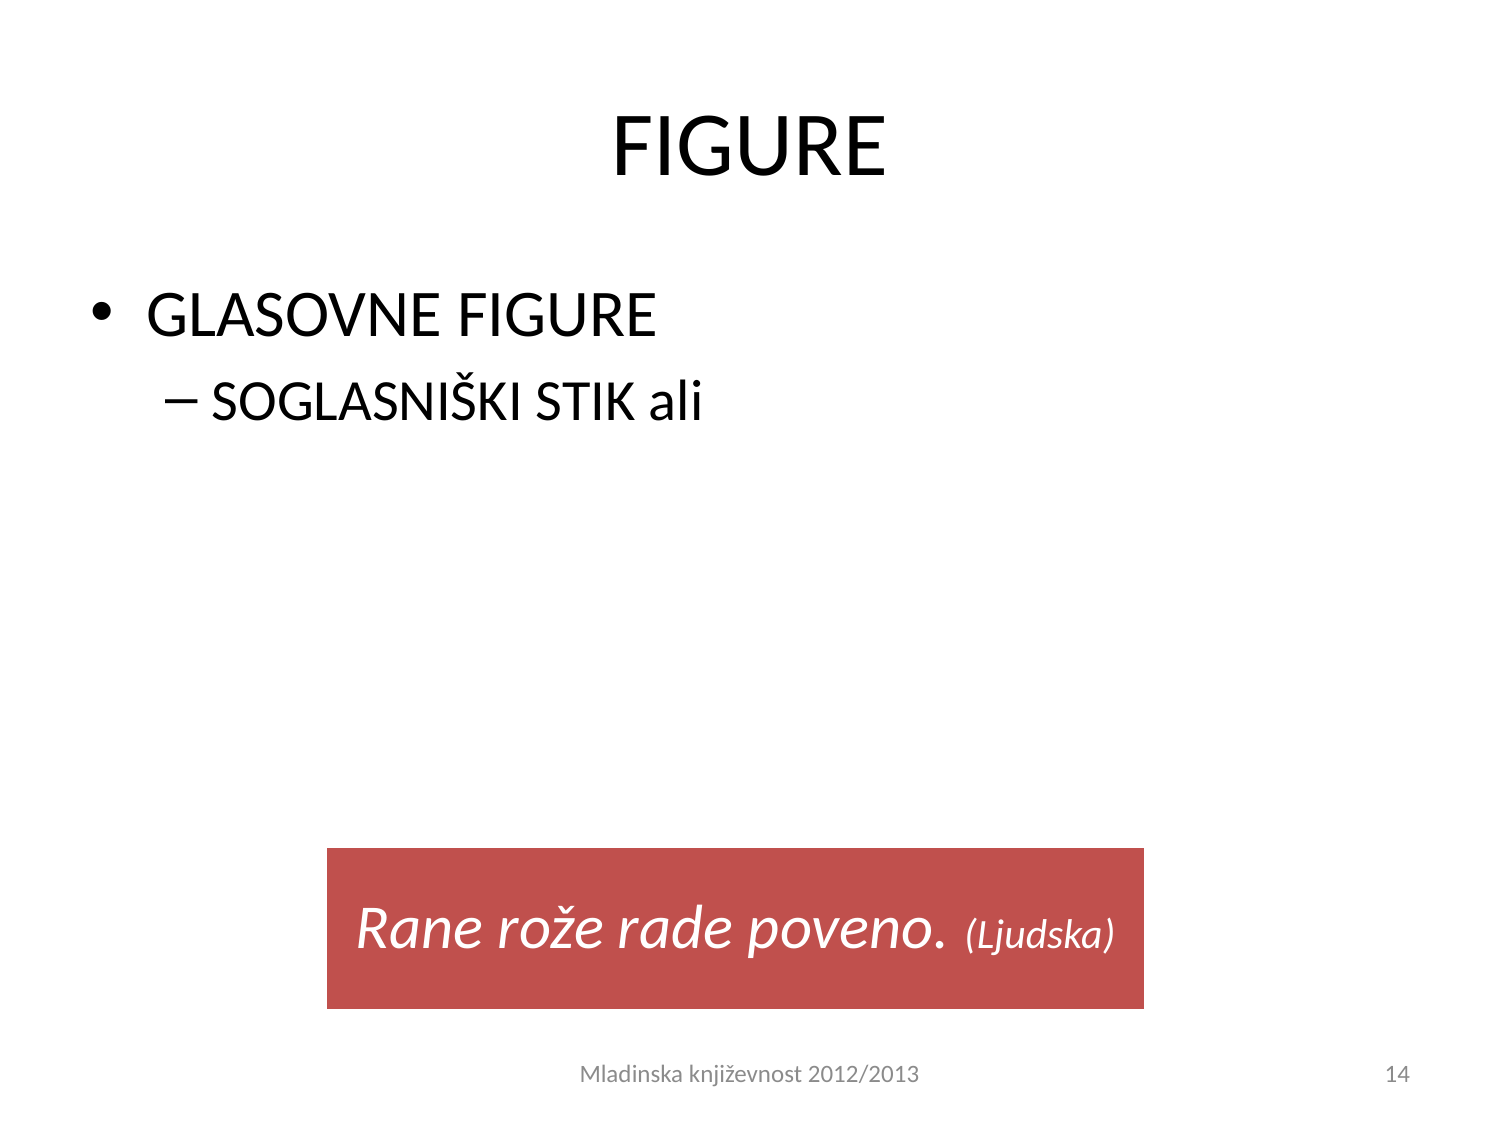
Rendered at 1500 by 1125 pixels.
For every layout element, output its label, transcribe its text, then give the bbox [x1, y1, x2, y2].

list GLASOVNE FIGURE SOGLASNIŠKI STIK ali [75, 262, 1425, 1005]
title FIGURE [75, 45, 1425, 233]
text_box Rane rože rade poveno. (Ljudska) [325, 846, 1146, 1012]
footer Mladinska književnost 2012/2013 [512, 1042, 988, 1103]
slide_number <number> [1074, 1042, 1425, 1103]
